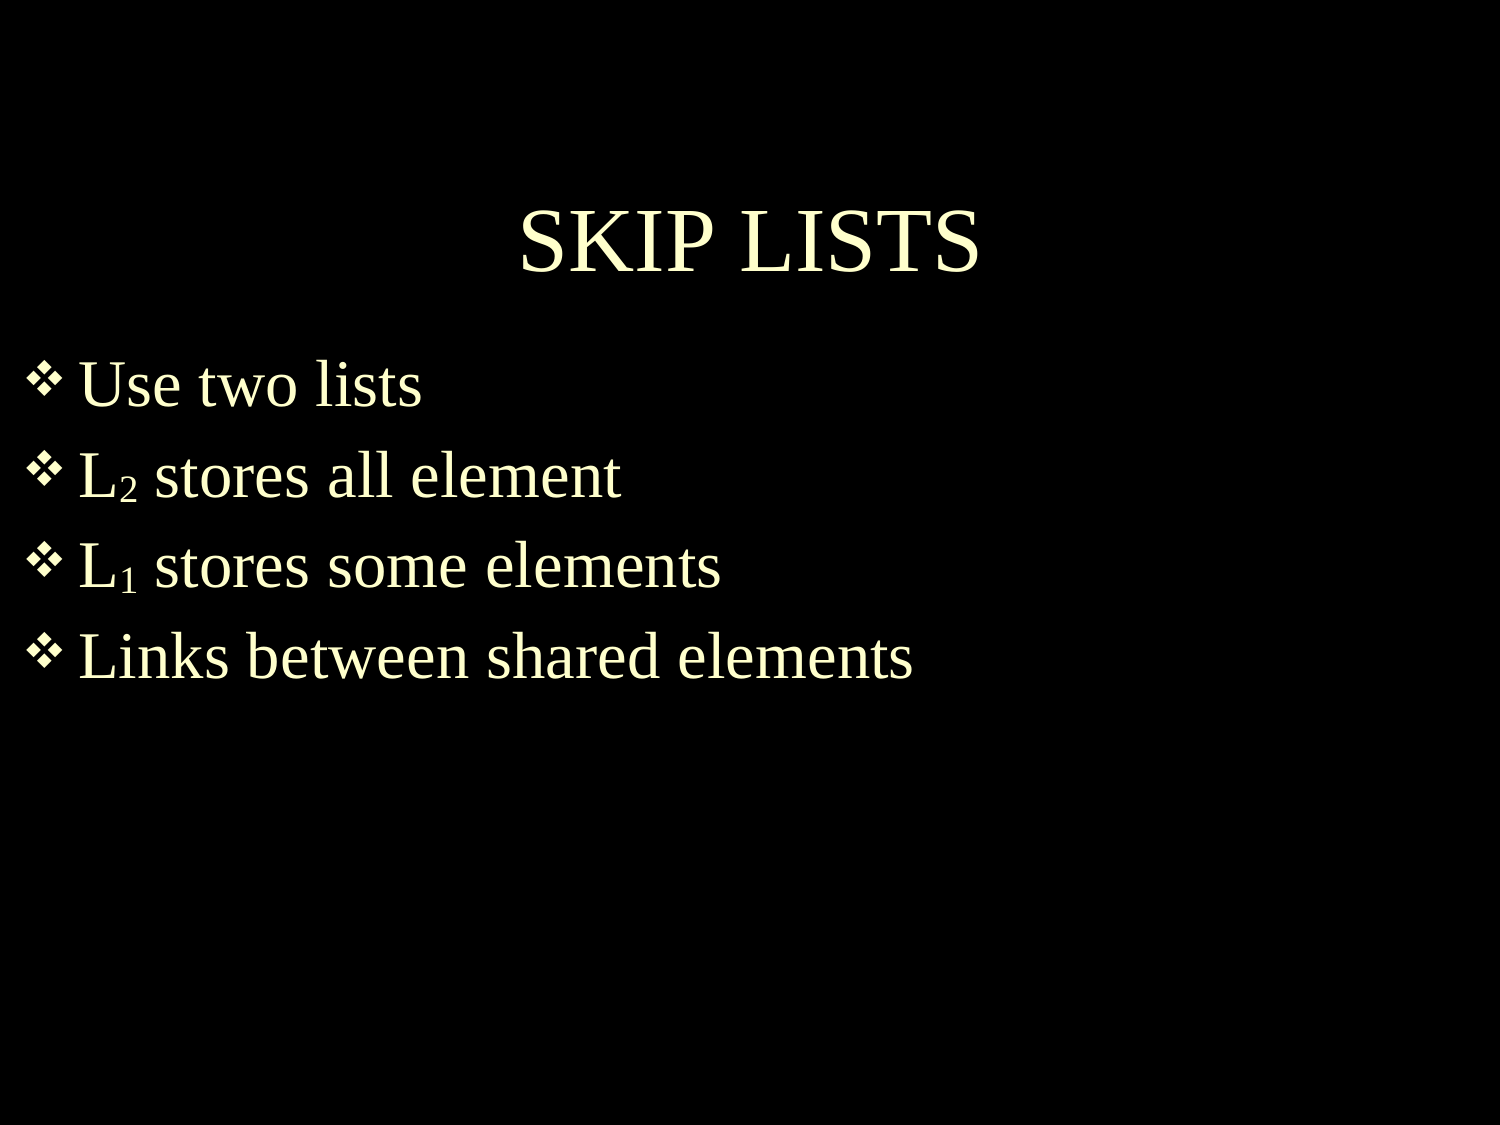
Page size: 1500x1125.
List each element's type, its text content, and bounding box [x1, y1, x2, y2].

list Use two lists L2 stores all element L1 stores some elements Links between shared elements [22, 347, 1482, 1075]
title SKIP LISTS [22, 153, 1480, 329]
